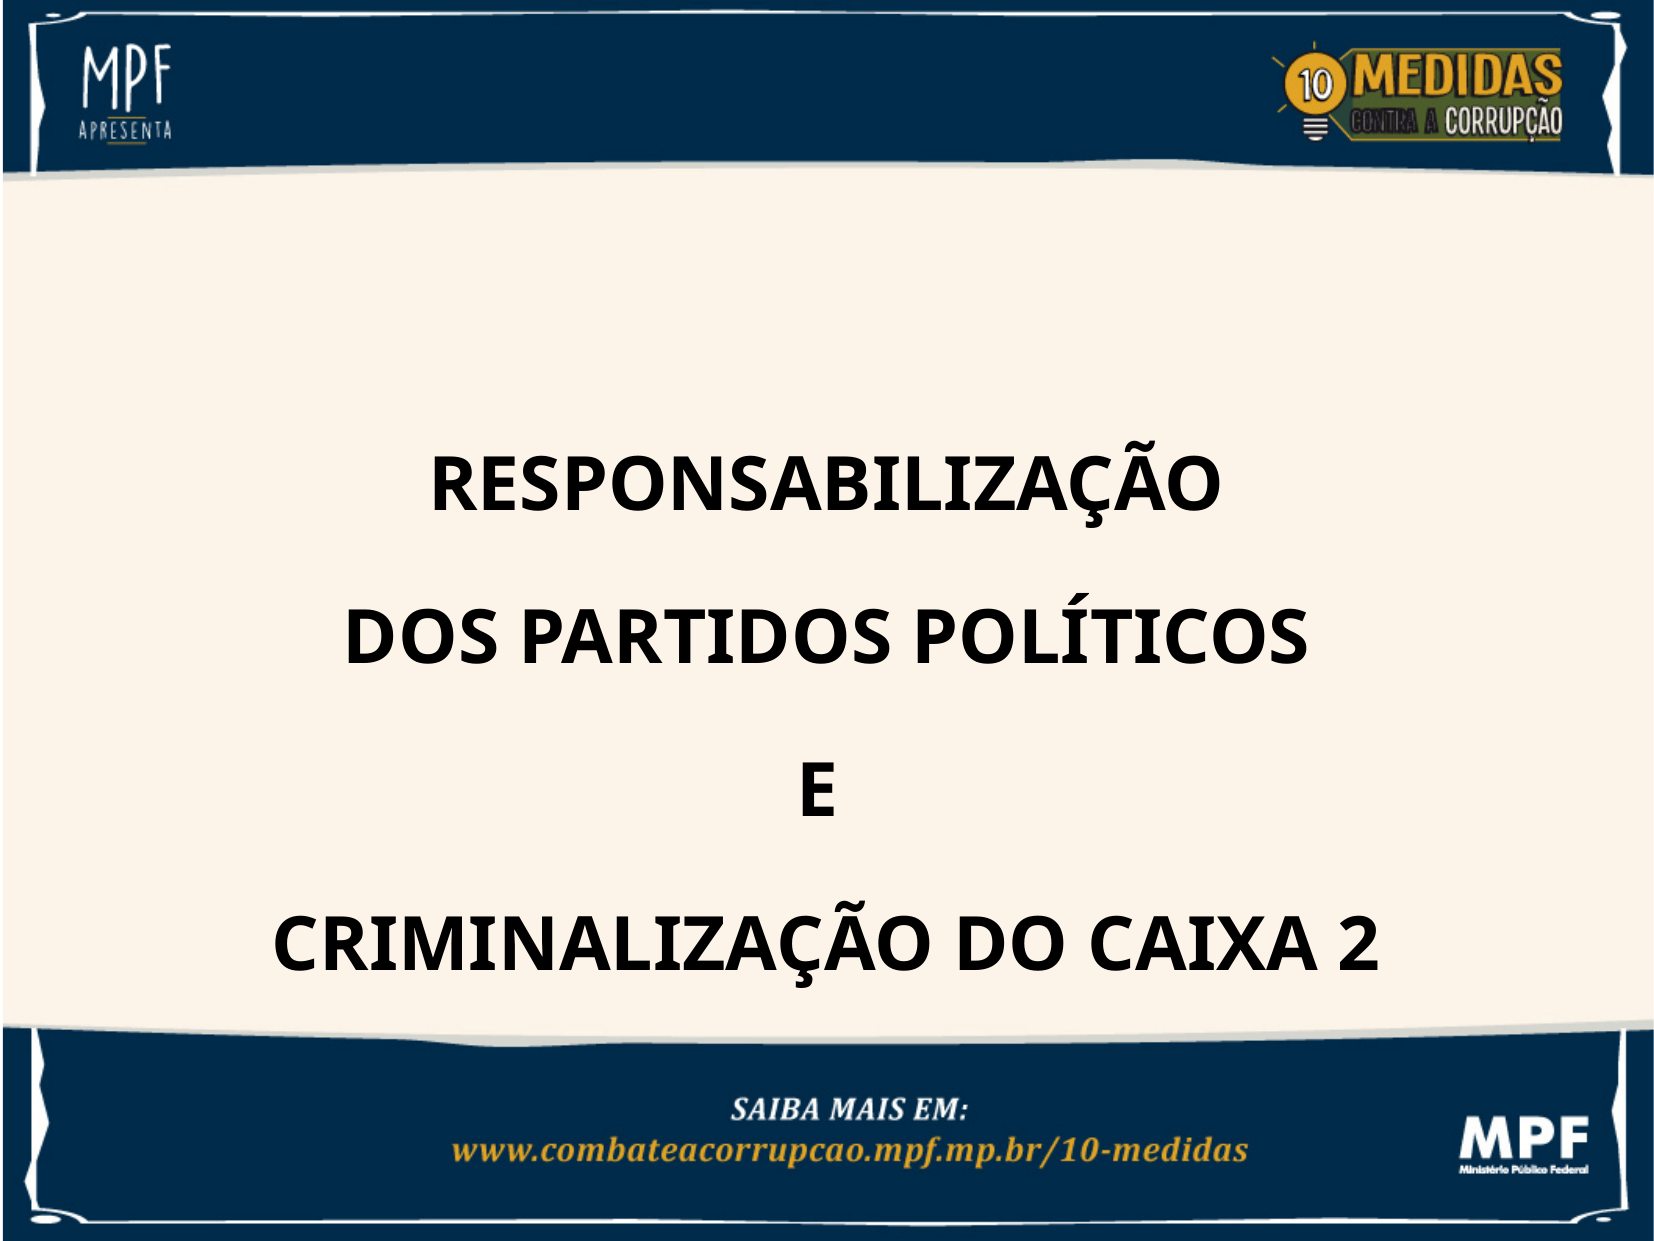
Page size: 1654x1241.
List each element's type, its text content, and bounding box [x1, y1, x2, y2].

picture [2, 0, 1654, 1241]
text_box RESPONSABILIZAÇÃO DOS PARTIDOS POLÍTICOS E CRIMINALIZAÇÃO DO CAIXA 2 [44, 371, 1610, 869]
